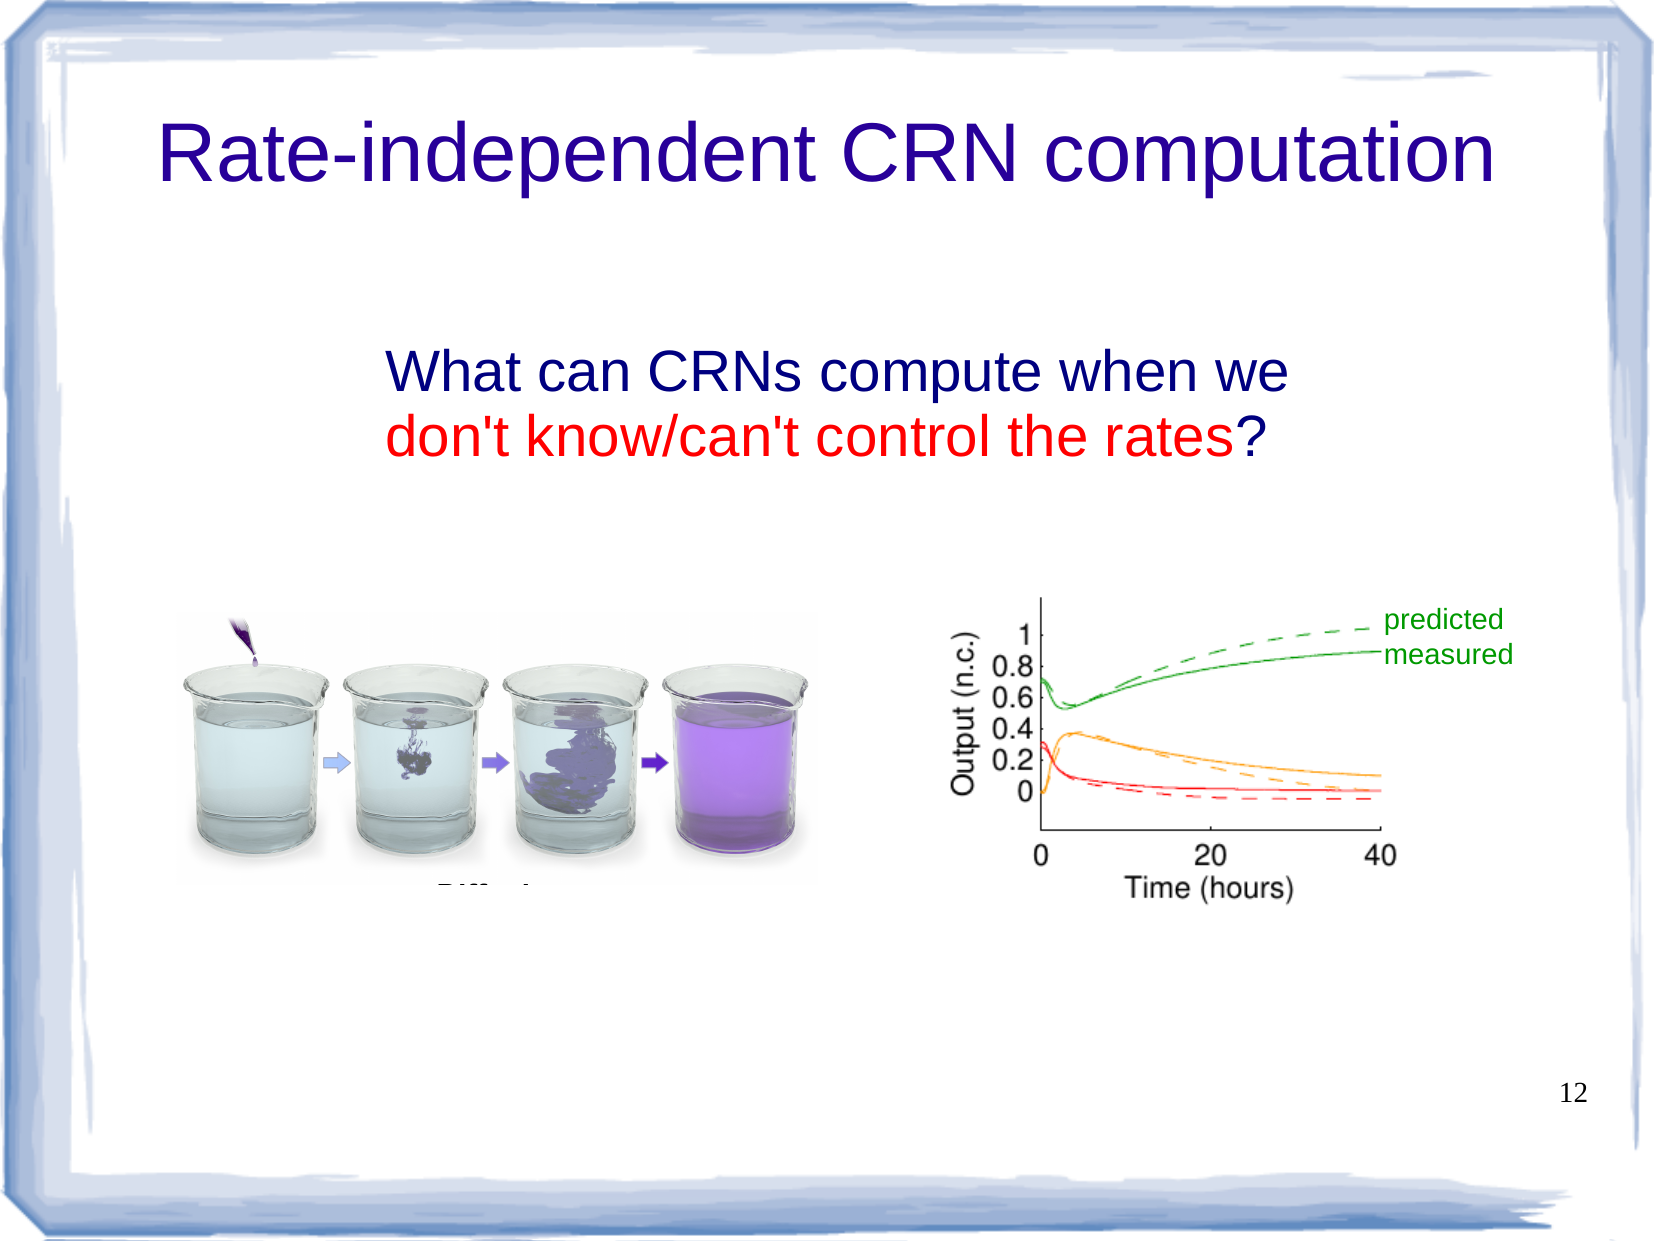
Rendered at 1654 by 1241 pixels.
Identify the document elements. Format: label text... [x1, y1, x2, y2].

text_box measured [1369, 630, 1599, 679]
text_box predicted [1369, 595, 1599, 630]
title Rate-independent CRN computation [82, 49, 1571, 257]
text_box What can CRNs compute when we don't know/can't control the rates? [370, 330, 1333, 476]
picture [0, 0, 1654, 1241]
